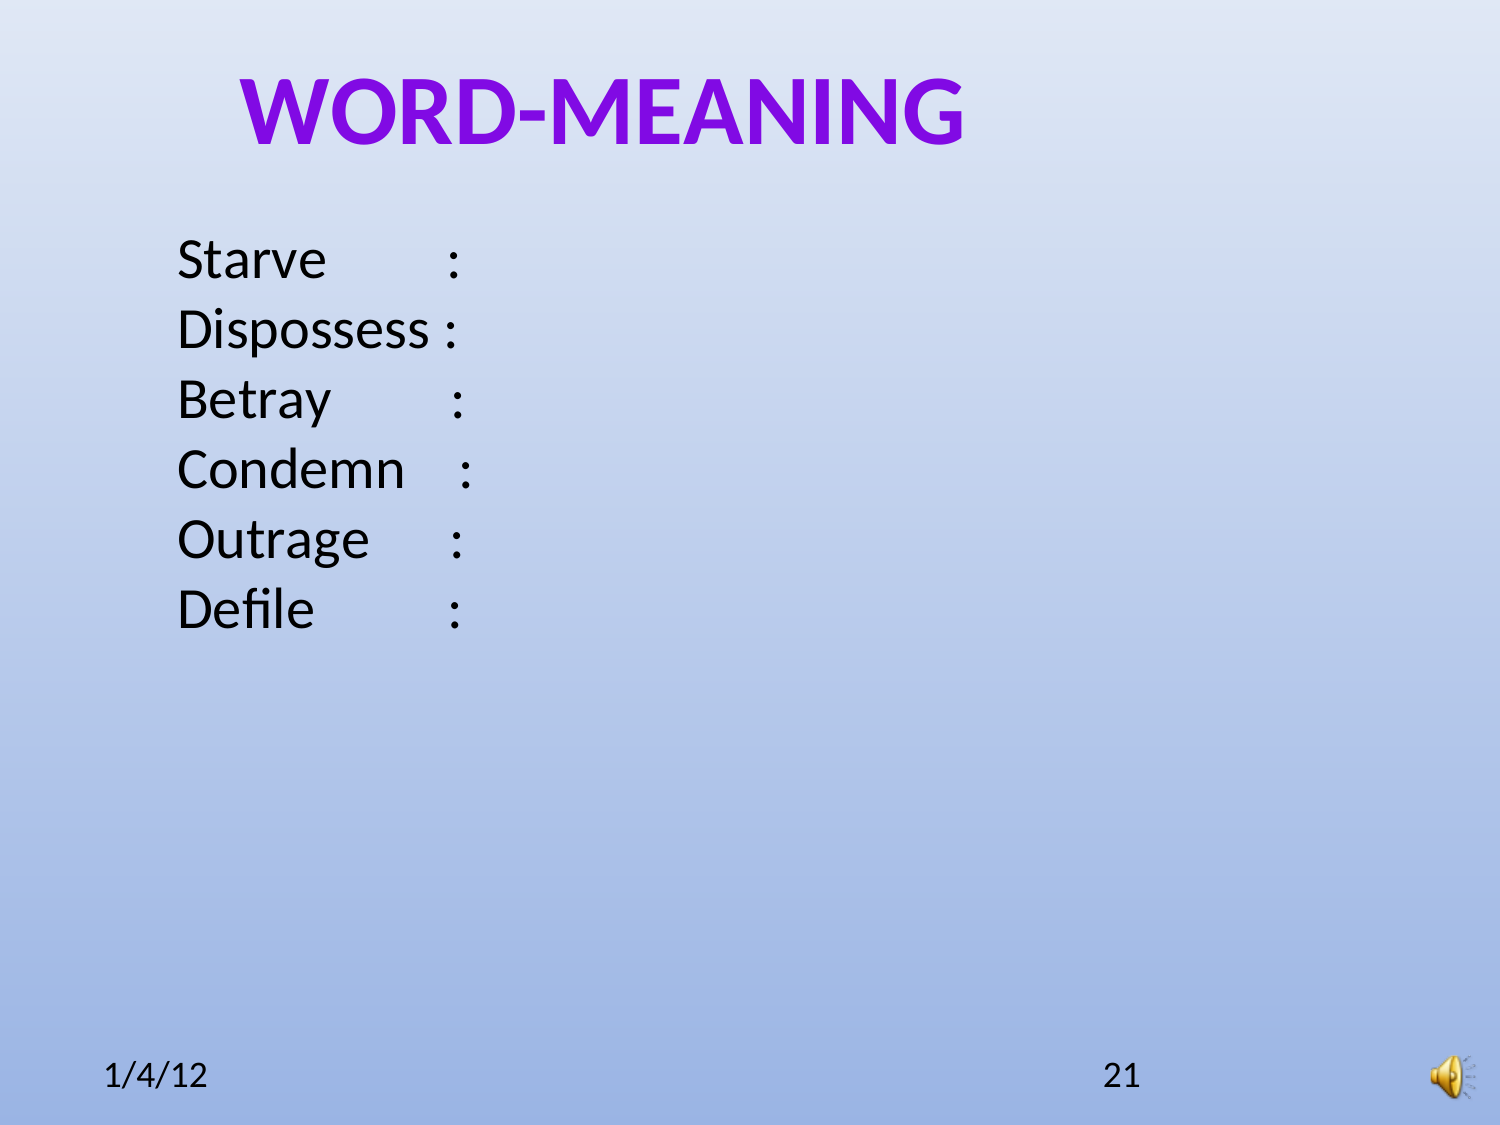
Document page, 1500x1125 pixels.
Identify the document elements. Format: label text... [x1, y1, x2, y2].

picture [1429, 1054, 1480, 1105]
text_box Starve : Dispossess : Betray : Condemn : Outrage : Defile : [162, 212, 1388, 652]
text_box WORD-MEANING [225, 37, 1300, 174]
